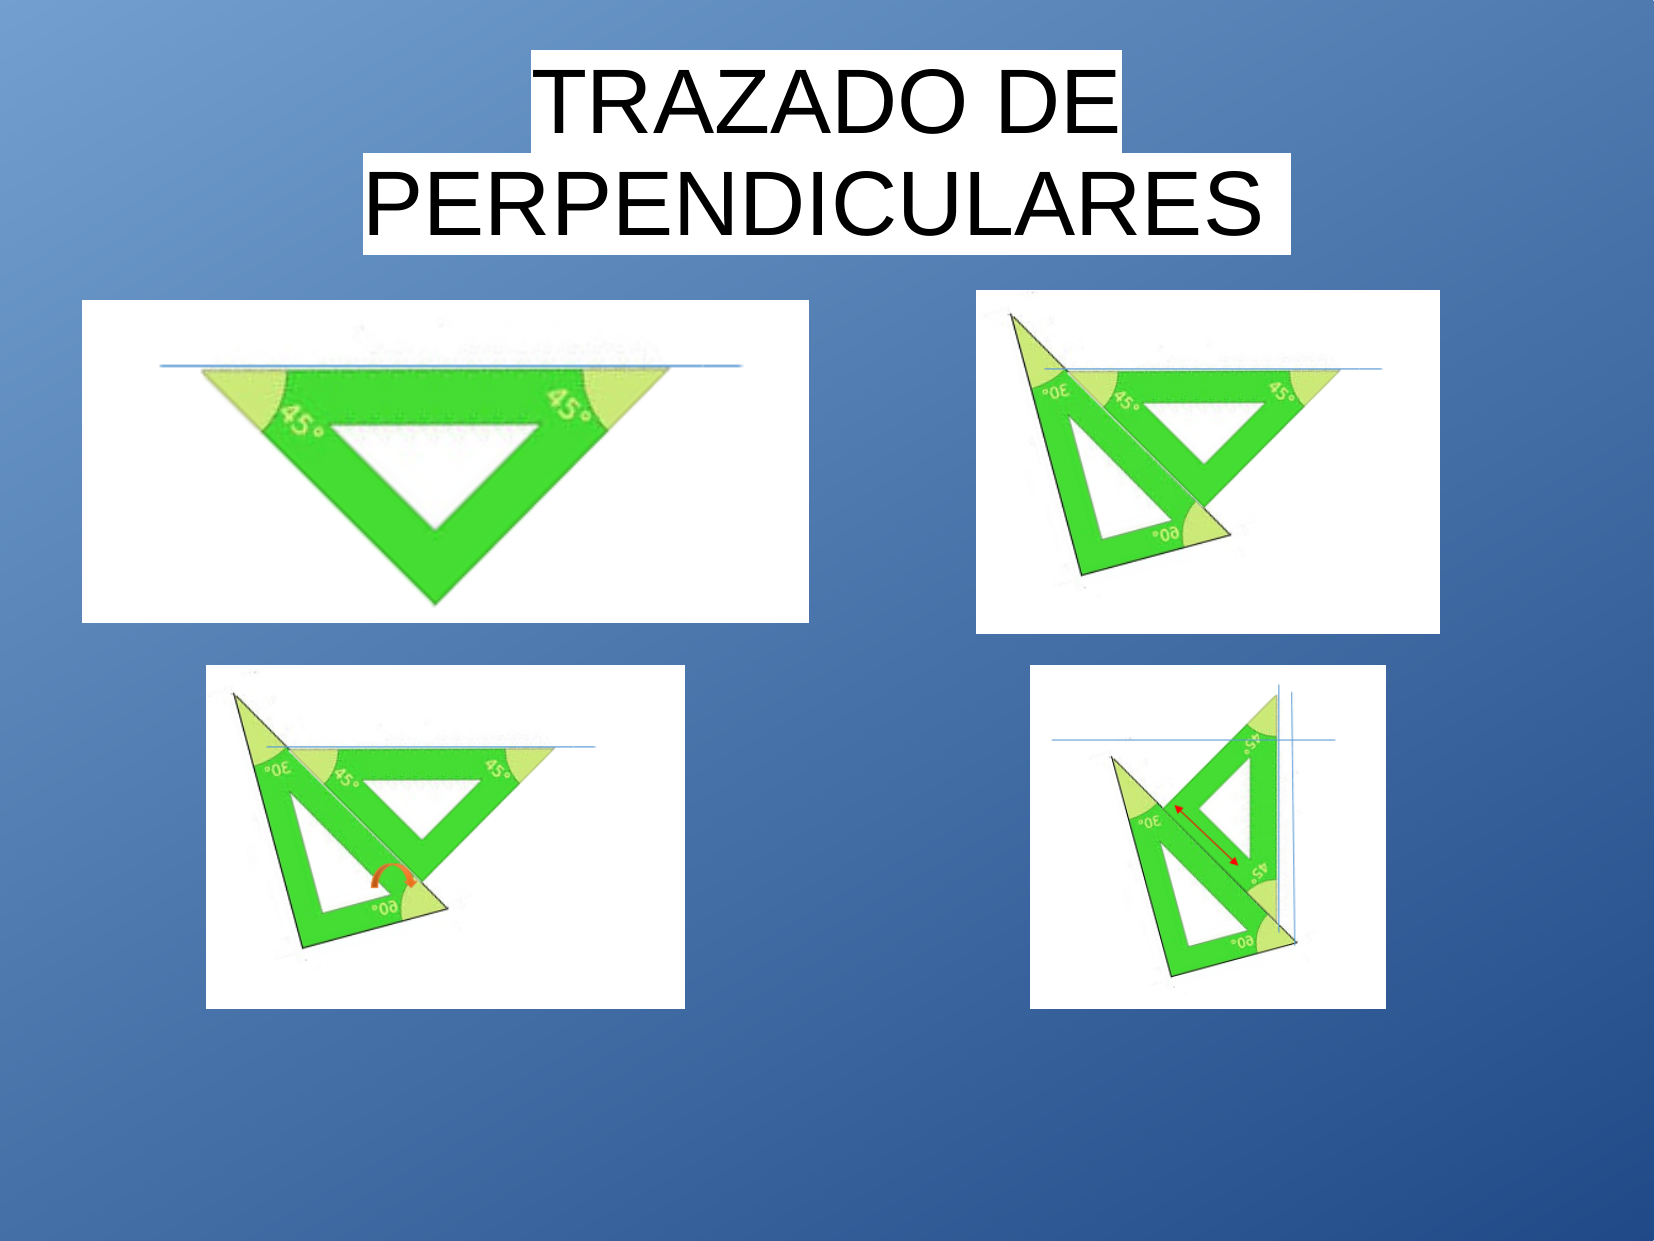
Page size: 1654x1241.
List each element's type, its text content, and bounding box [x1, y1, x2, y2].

picture [1030, 665, 1386, 1009]
picture [976, 290, 1440, 634]
title TRAZADO DE PERPENDICULARES [82, 49, 1571, 257]
picture [82, 300, 809, 623]
picture [206, 665, 685, 1009]
